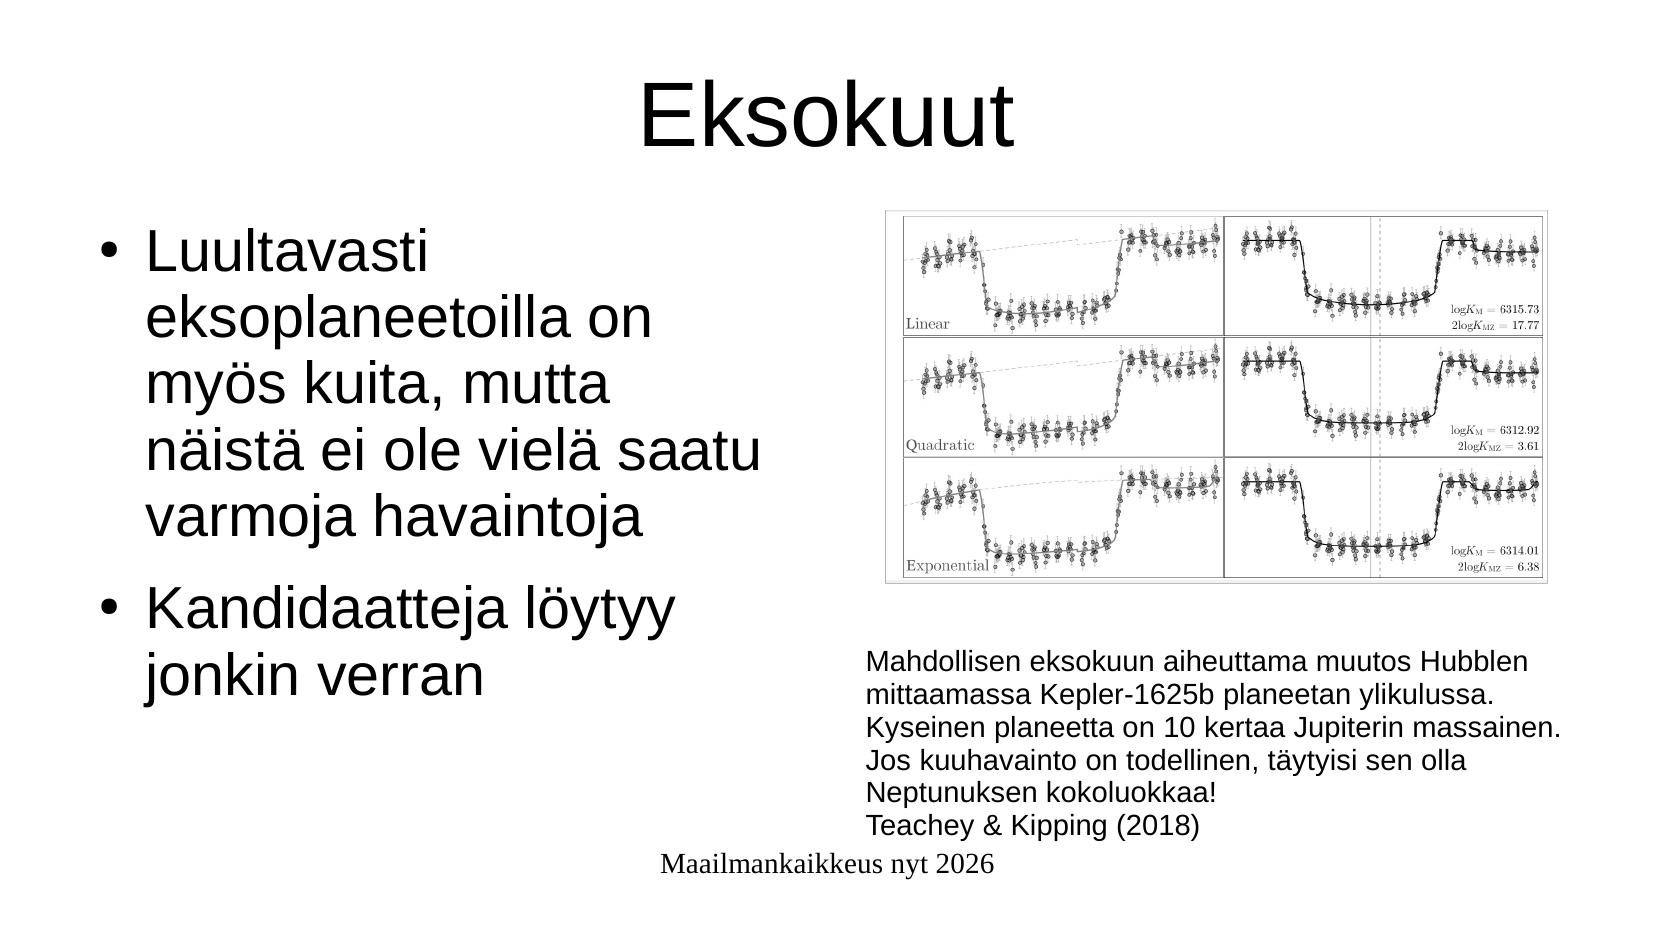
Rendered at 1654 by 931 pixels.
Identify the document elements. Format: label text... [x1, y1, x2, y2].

list Luultavasti eksoplaneetoilla on myös kuita, mutta näistä ei ole vielä saatu varmoja havaintoja Kandidaatteja löytyy jonkin verran [82, 217, 768, 758]
text_box Mahdollisen eksokuun aiheuttama muutos Hubblen mittaamassa Kepler-1625b planeetan ylikulussa. Kyseinen planeetta on 10 kertaa Jupiterin massainen. Jos kuuhavainto on todellinen, täytyisi sen olla Neptunuksen kokoluokkaa! Teachey & Kipping (2018) [850, 637, 1619, 850]
picture [821, 187, 1575, 611]
title Eksokuut [82, 37, 1571, 193]
